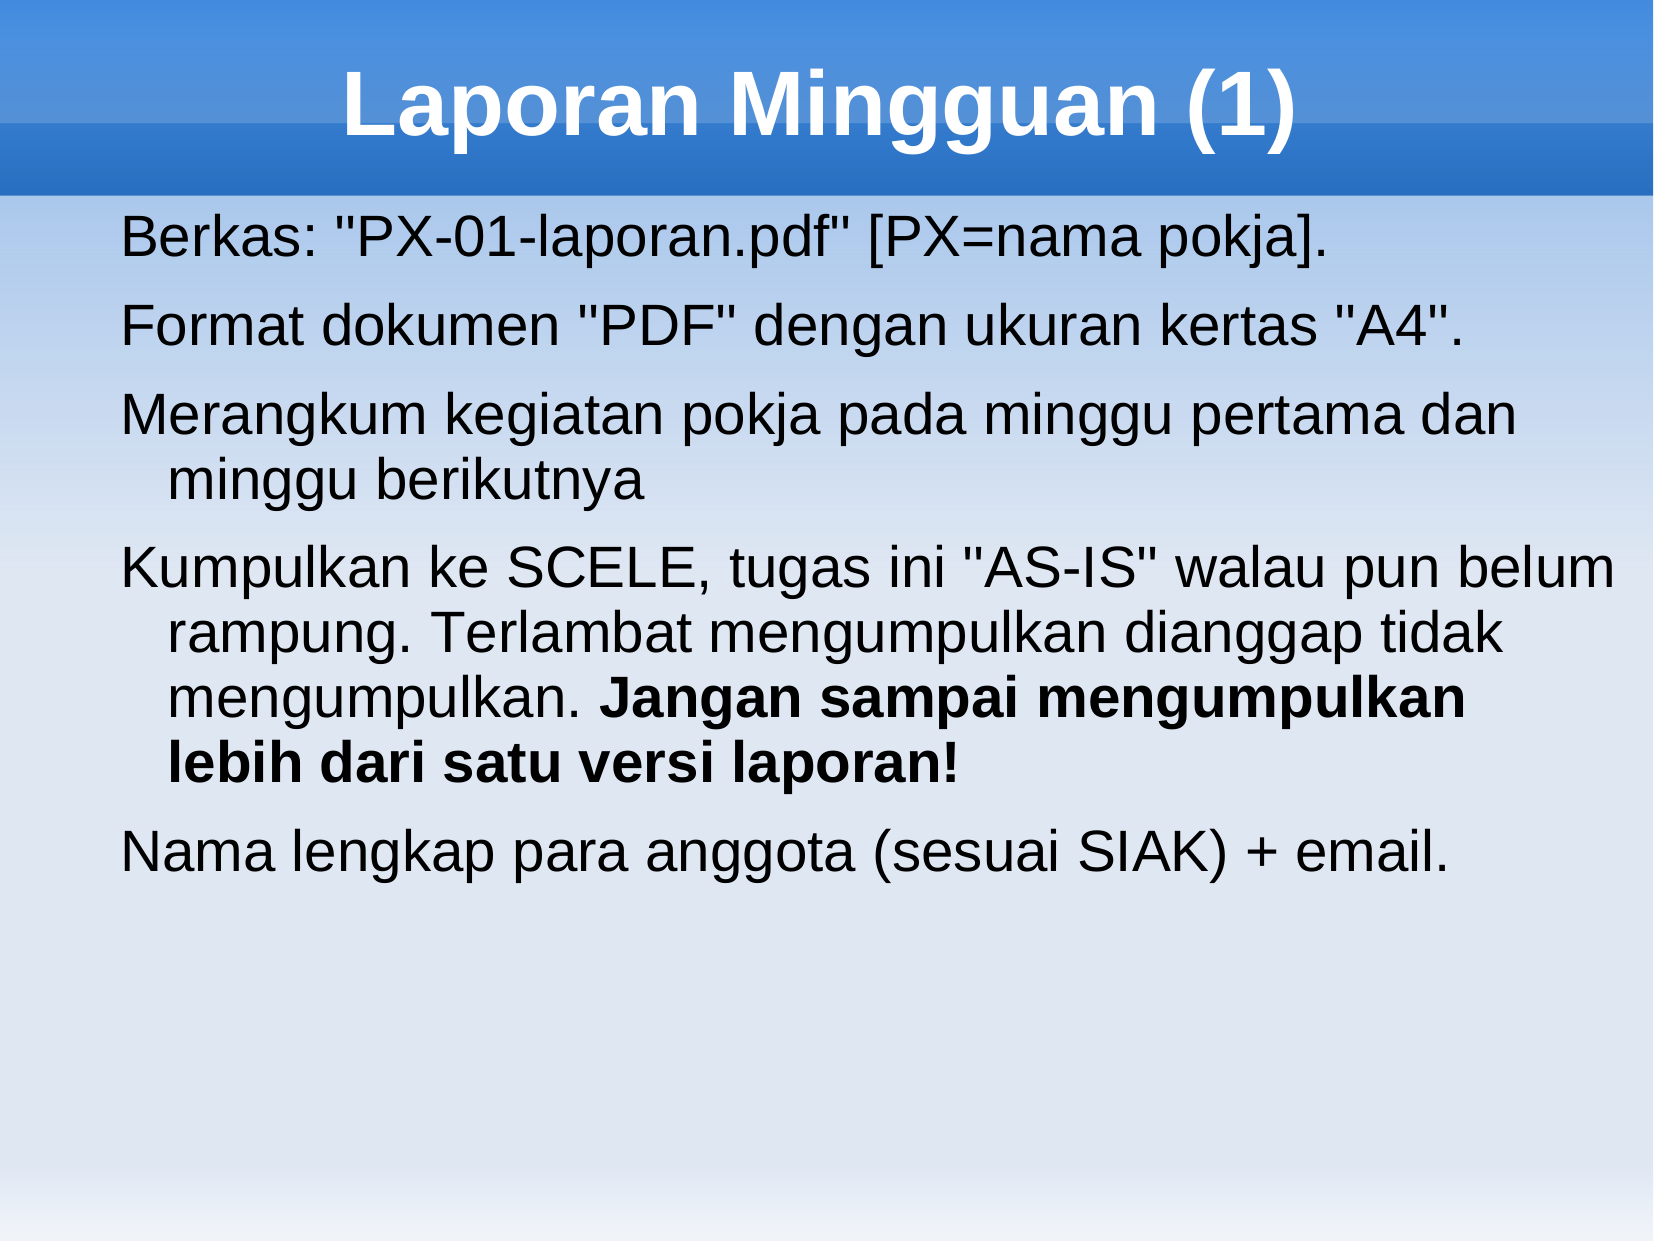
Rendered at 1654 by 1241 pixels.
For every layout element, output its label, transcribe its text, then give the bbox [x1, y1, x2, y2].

list Berkas: ''PX-01-laporan.pdf'' [PX=nama pokja]. Format dokumen ''PDF'' dengan ukuran kertas ''A4''. Merangkum kegiatan pokja pada minggu pertama dan minggu berikutnya Kumpulkan ke SCELE, tugas ini ''AS-IS'' walau pun belum rampung. Terlambat mengumpulkan dianggap tidak mengumpulkan. Jangan sampai mengumpulkan lebih dari satu versi laporan! Nama lengkap para anggota (sesuai SIAK) + email. [25, 204, 1620, 1137]
picture [0, 0, 1654, 1241]
title Laporan Mingguan (1) [76, 7, 1565, 200]
